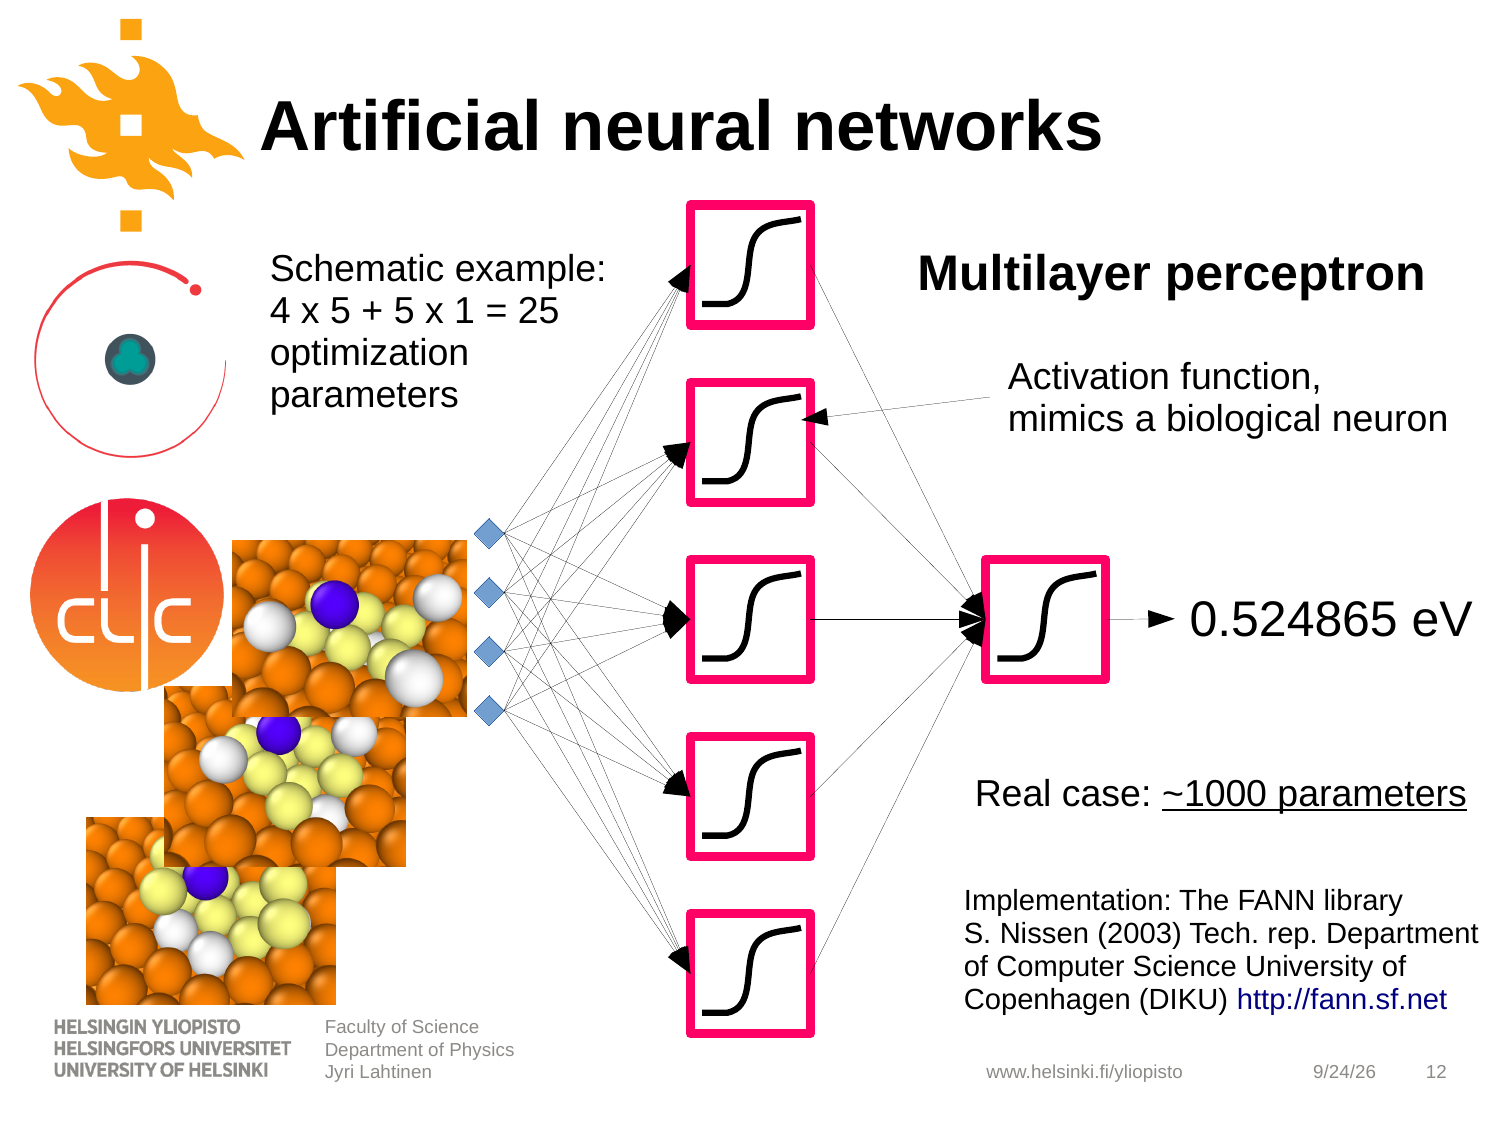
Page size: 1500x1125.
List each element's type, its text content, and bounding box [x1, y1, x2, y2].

picture [53, 1017, 292, 1079]
text_box Schematic example: 4 x 5 + 5 x 1 = 25 optimization parameters [255, 239, 622, 423]
text_box 0.524865 eV [1174, 583, 1488, 655]
text_box Activation function, mimics a biological neuron [993, 348, 1464, 448]
text_box Multilayer perceptron [902, 237, 1442, 309]
text_box [474, 577, 504, 608]
text_box Real case: ~1000 parameters [960, 765, 1486, 822]
text_box [474, 518, 504, 549]
picture [0, 255, 467, 1005]
slide_number 5/24/18 [1230, 1023, 1376, 1083]
title Artificial neural networks [259, 30, 1447, 214]
text_box [474, 695, 504, 726]
text_box [474, 636, 504, 667]
text_box Implementation: The FANN library S. Nissen (2003) Tech. rep. Department of Computer Science University of Copenhagen (DIKU) http://fann.sf.net [949, 876, 1495, 1023]
slide_number <number> [1376, 1023, 1447, 1083]
footer Faculty of Science Department of Physics Jyri Lahtinen [324, 1011, 750, 1083]
